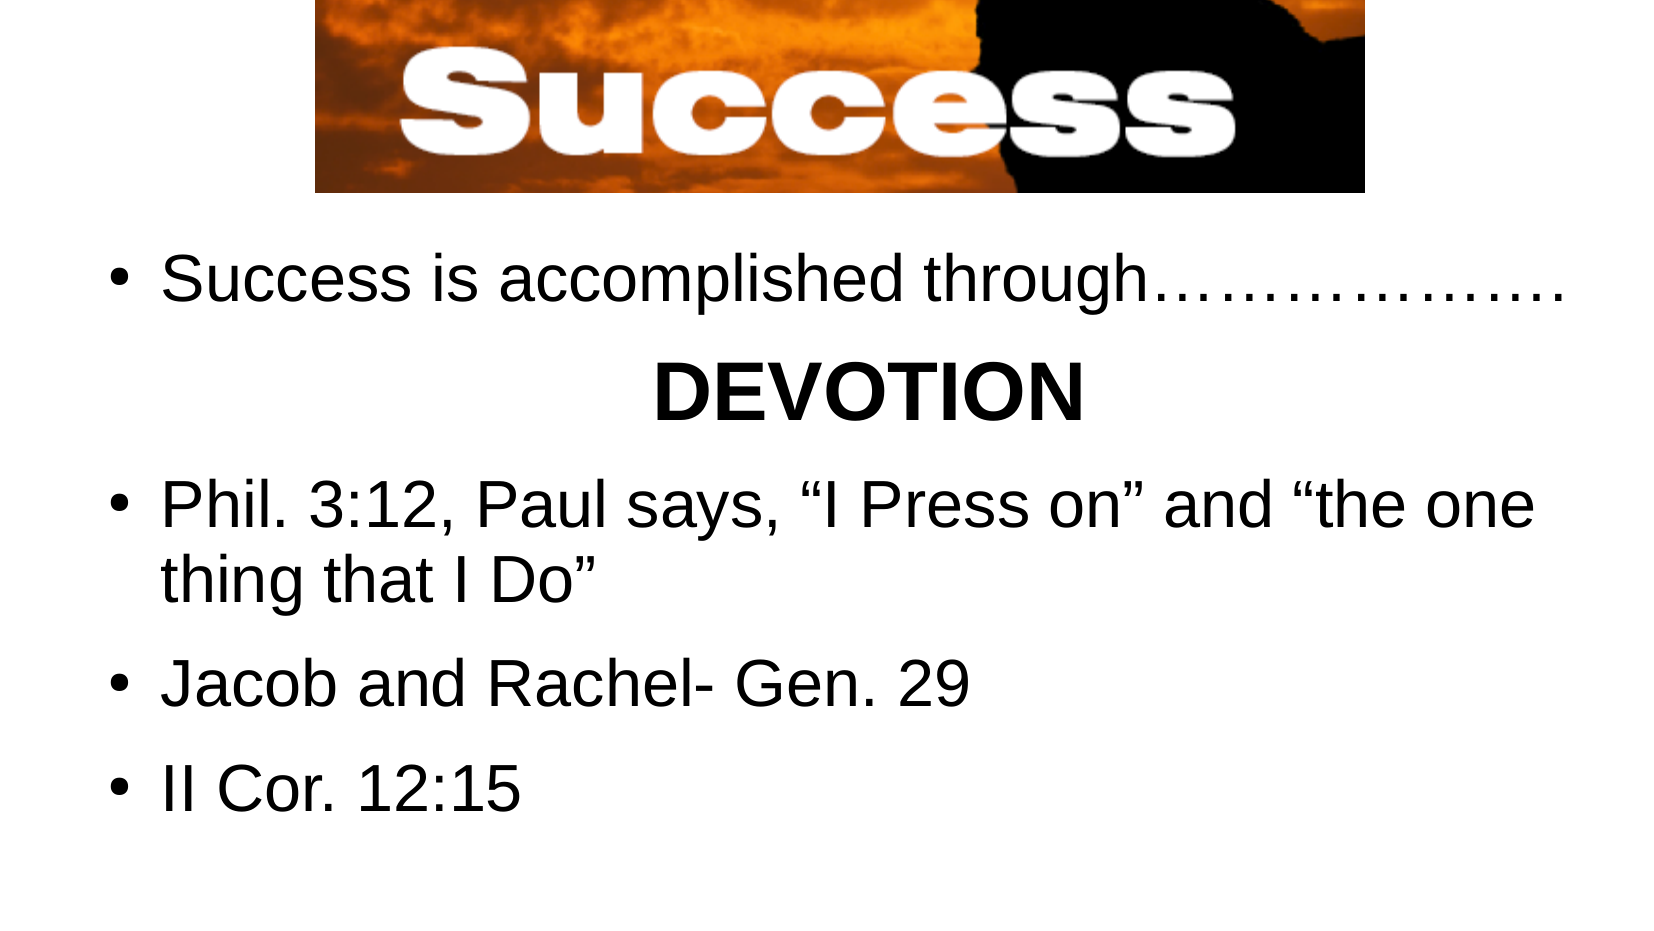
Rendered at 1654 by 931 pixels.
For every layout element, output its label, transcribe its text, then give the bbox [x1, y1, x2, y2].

picture [315, 0, 1366, 193]
list Success is accomplished through………………. DEVOTION Phil. 3:12, Paul says, “I Press on” and “the one thing that I Do” Jacob and Rachel- Gen. 29 II Cor. 12:15 [90, 240, 1579, 901]
